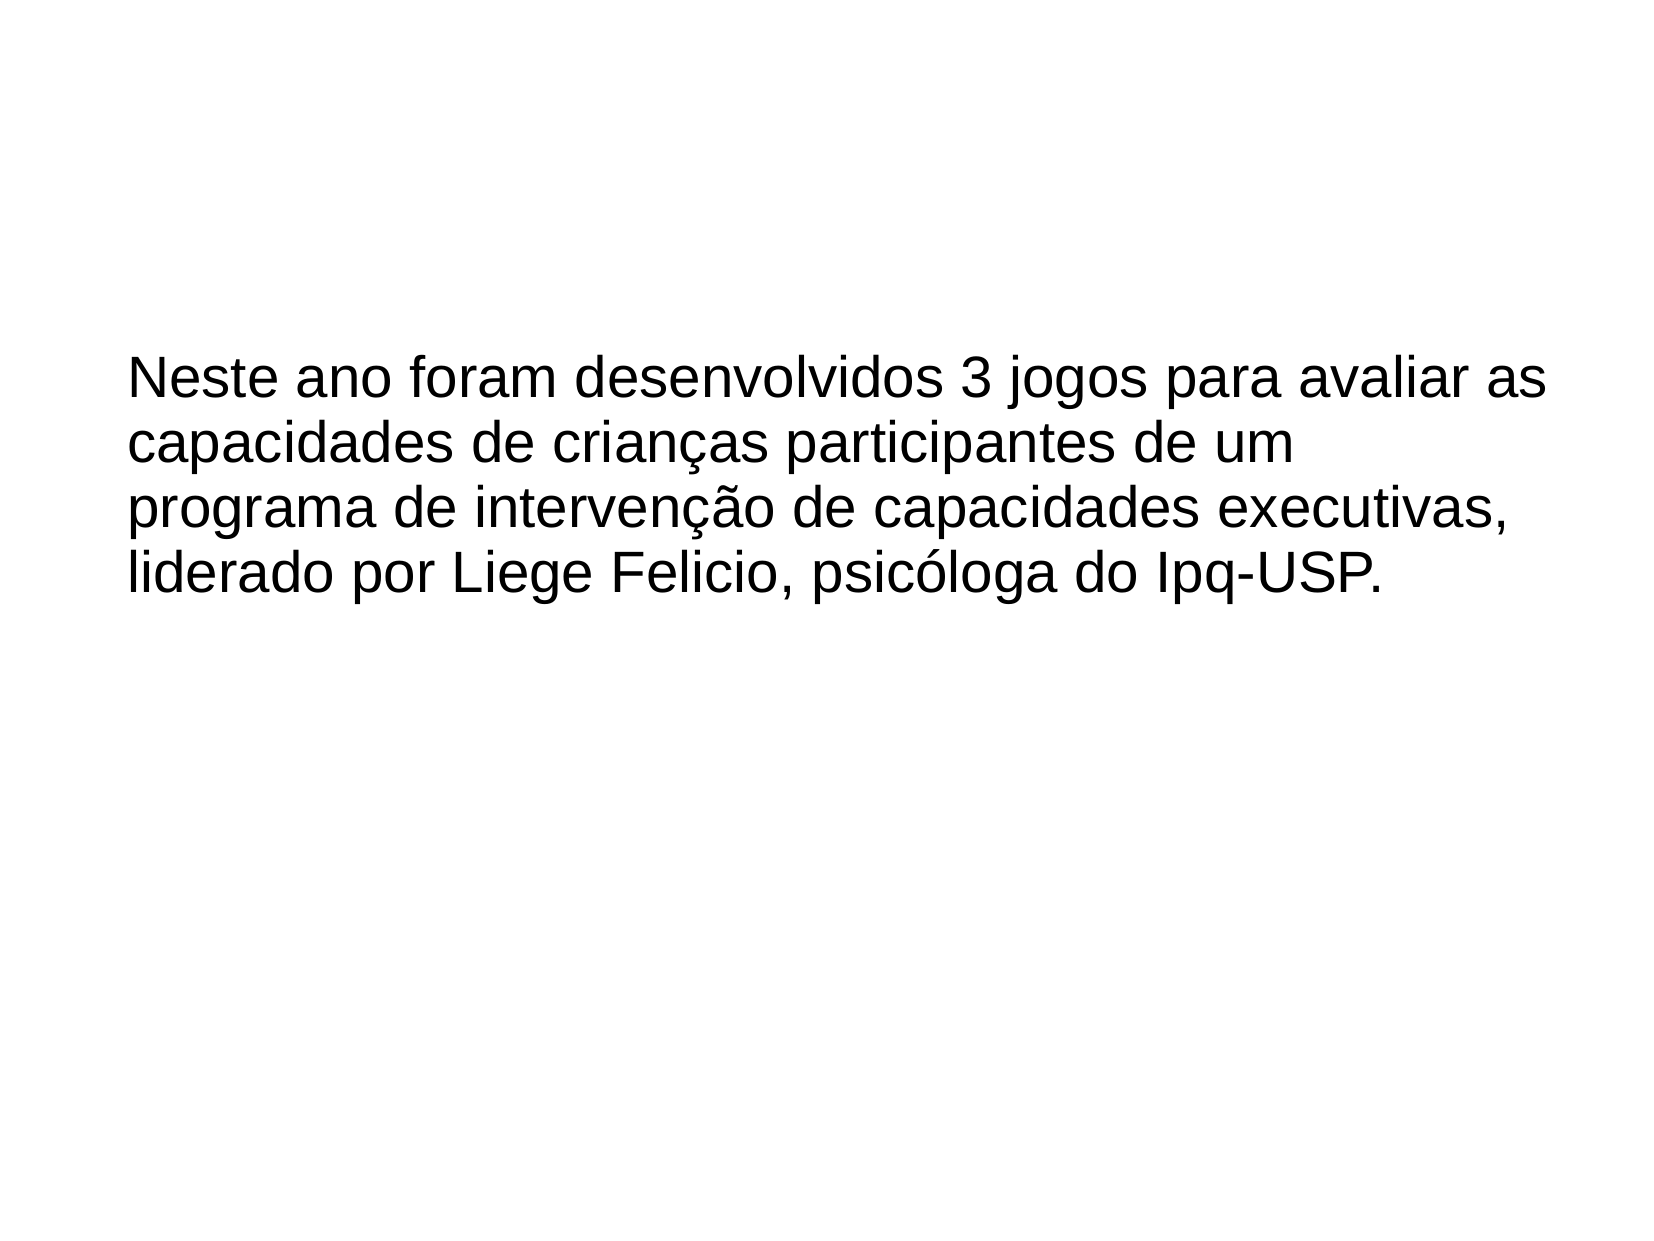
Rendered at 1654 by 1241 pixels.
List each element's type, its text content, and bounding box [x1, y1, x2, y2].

text_box Neste ano foram desenvolvidos 3 jogos para avaliar as capacidades de crianças participantes de um programa de intervenção de capacidades executivas, liderado por Liege Felicio, psicóloga do Ipq-USP. [112, 337, 1576, 893]
